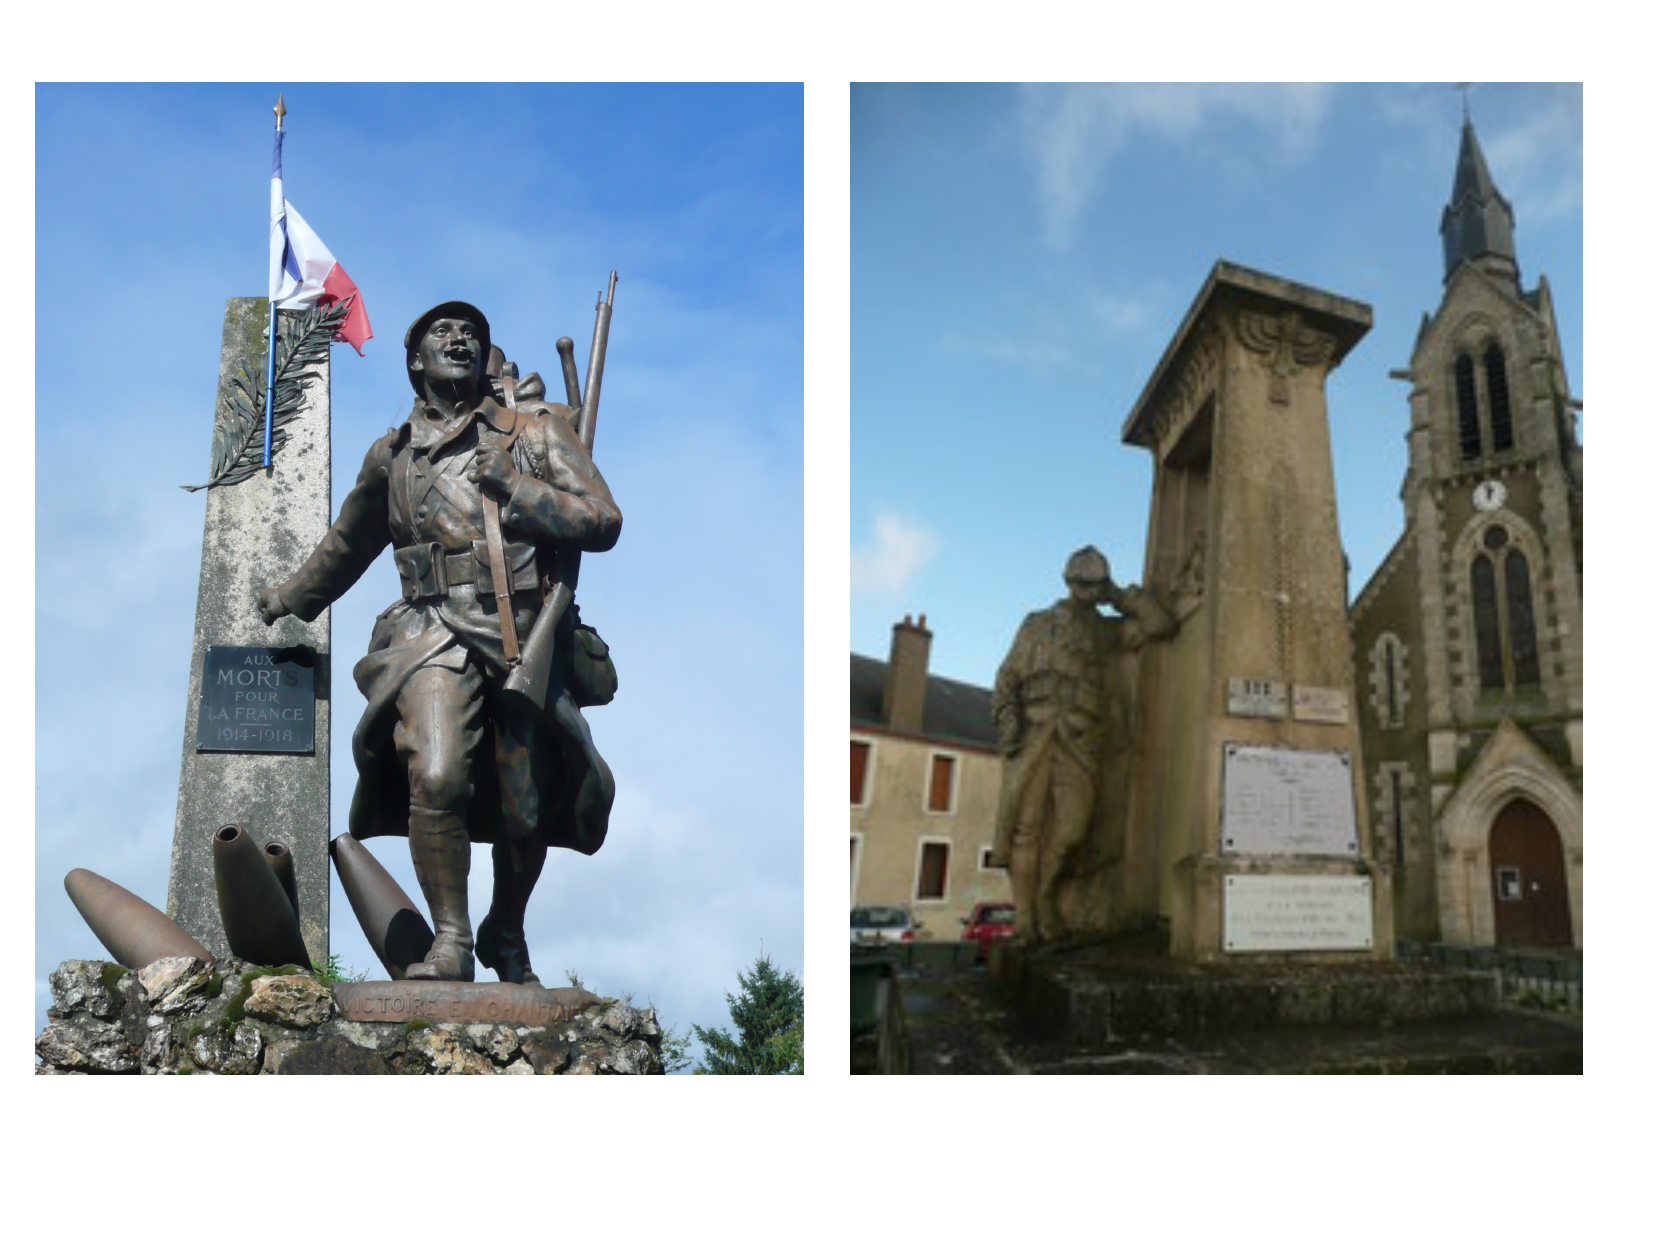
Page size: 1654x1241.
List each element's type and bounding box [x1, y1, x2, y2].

picture [35, 82, 804, 1075]
picture [850, 82, 1583, 1075]
